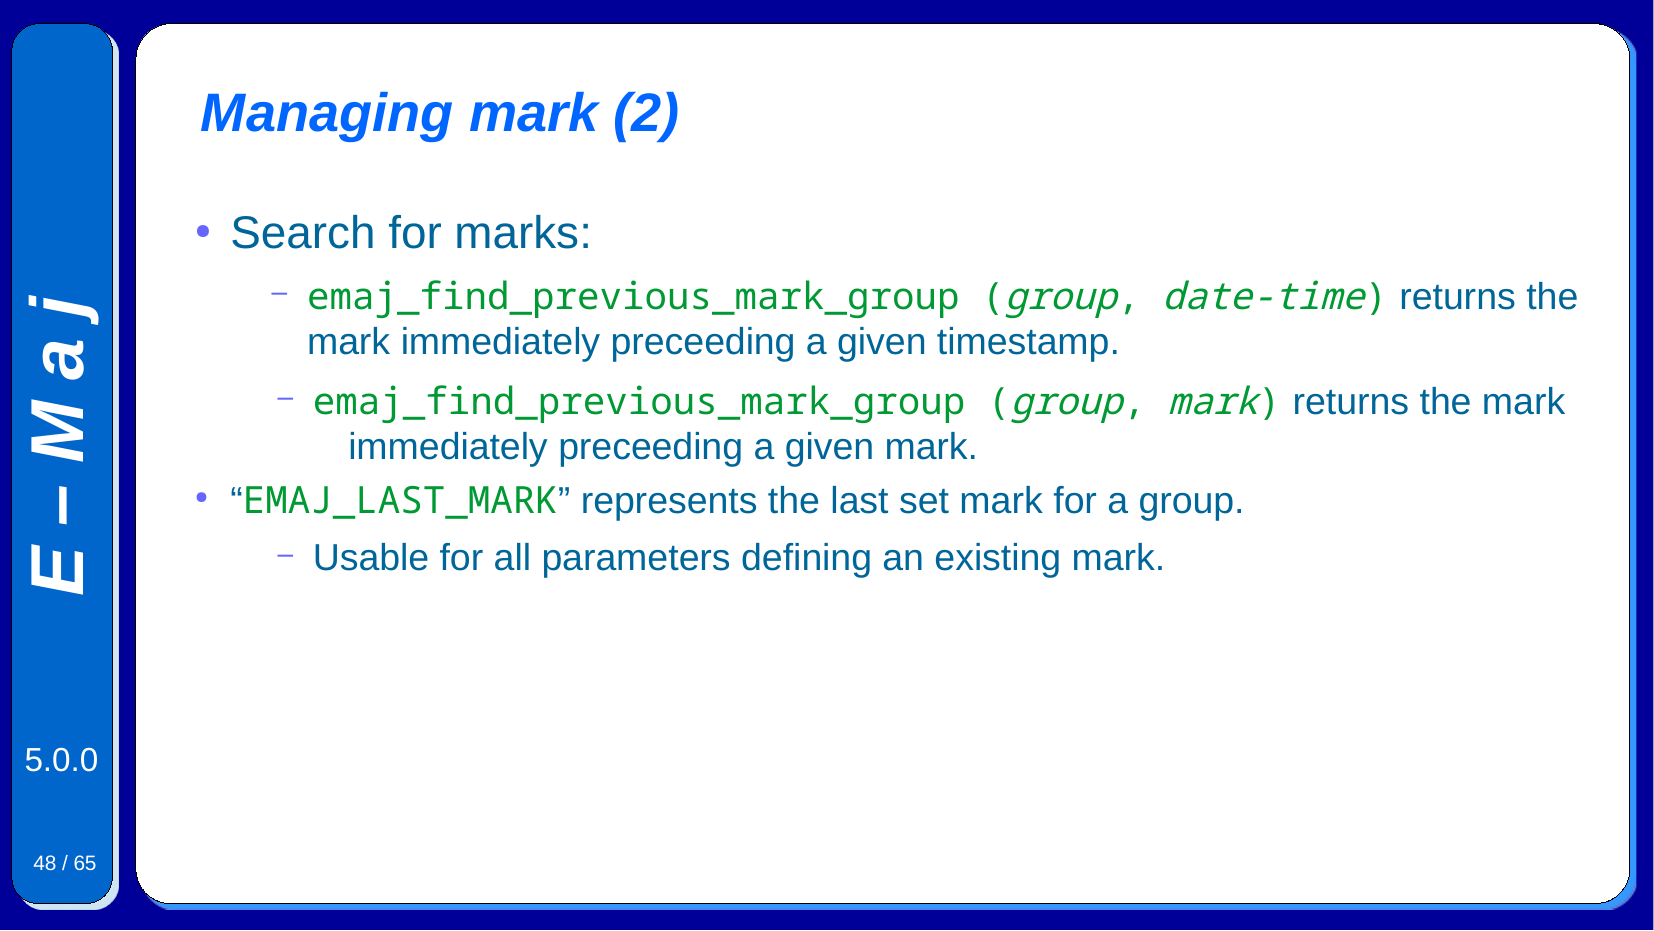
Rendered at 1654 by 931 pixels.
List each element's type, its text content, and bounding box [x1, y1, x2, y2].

list Search for marks: emaj_find_previous_mark_group (group, date-time) returns the mark immediately preceeding a given timestamp. emaj_find_previous_mark_group (group, mark) returns the mark immediately preceeding a given mark. “EMAJ_LAST_MARK” represents the last set mark for a group. Usable for all parameters defining an existing mark. [177, 206, 1587, 827]
title Managing mark (2) [200, 34, 1575, 191]
